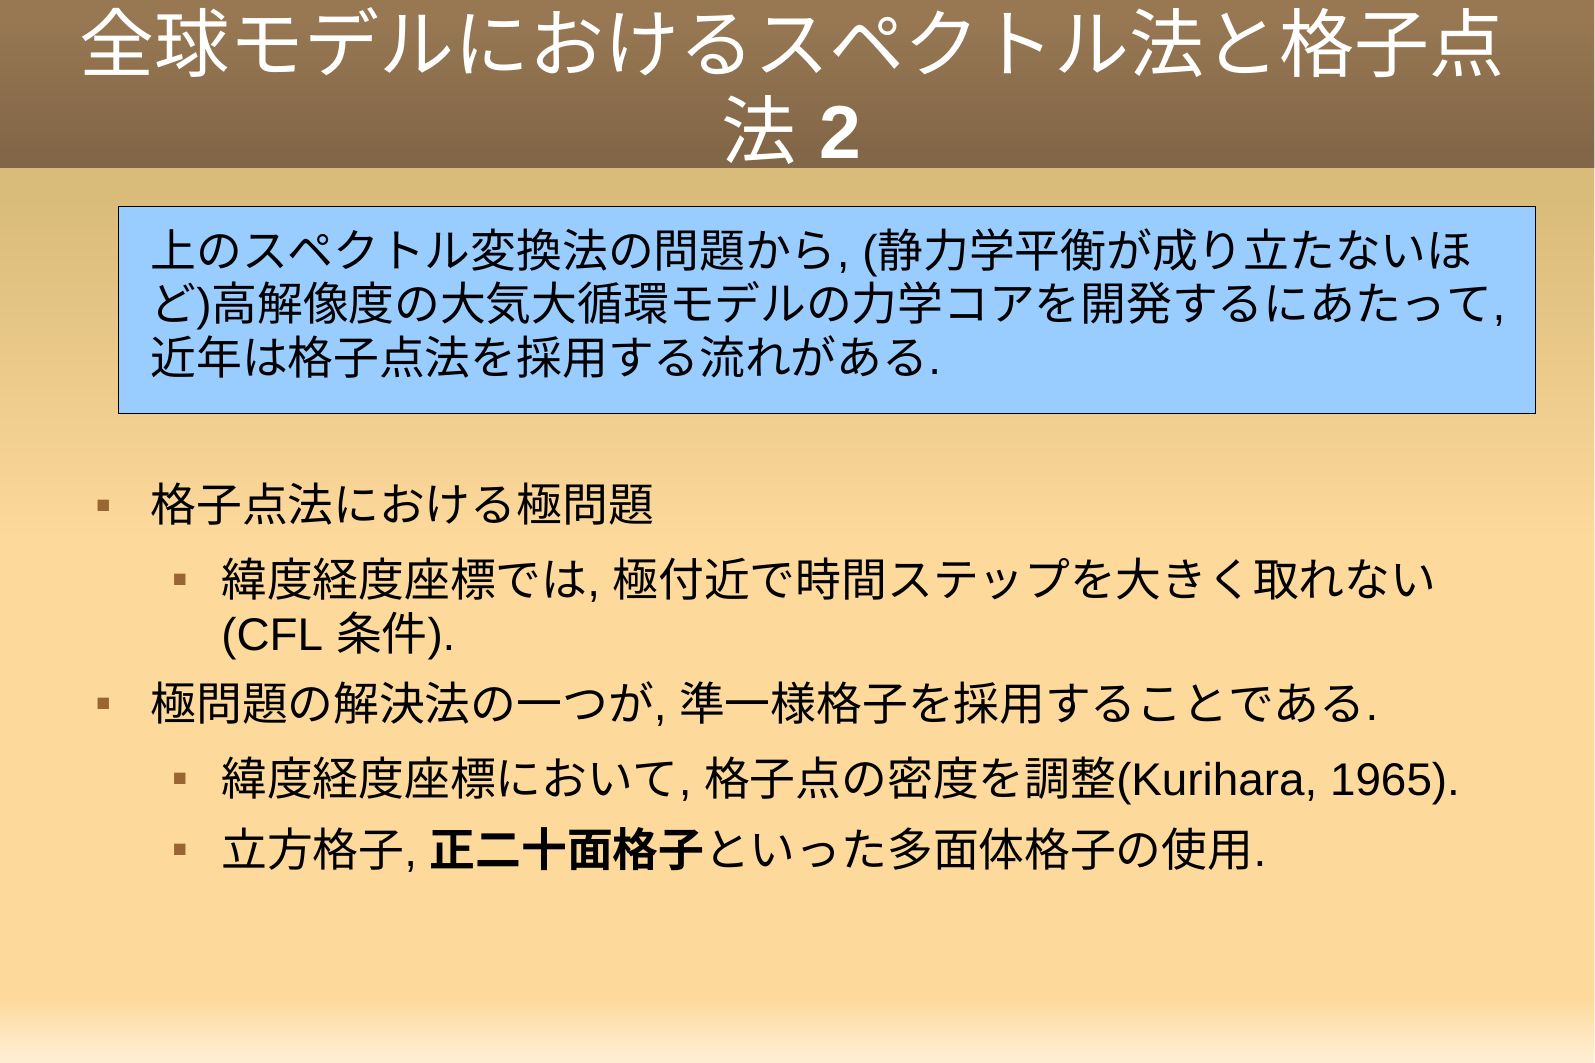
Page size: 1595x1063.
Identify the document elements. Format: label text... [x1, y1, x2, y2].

text_box [118, 206, 1536, 414]
list 上のスペクトル変換法の問題から, (静力学平衡が成り立たないほど)高解像度の大気大循環モデルの力学コアを開発するにあたって, 近年は格子点法を採用する流れがある. 格子点法における極問題 緯度経度座標では, 極付近で時間ステップを大きく取れない(CFL 条件). 極問題の解決法の一つが, 準一様格子を採用することである. 緯度経度座標において, 格子点の密度を調整(Kurihara, 1965). 立方格子, 正二十面格子といった多面体格子の使用. [79, 225, 1515, 946]
title 全球モデルにおけるスペクトル法と格子点法 2 [74, 0, 1510, 178]
picture [0, 0, 1595, 1063]
